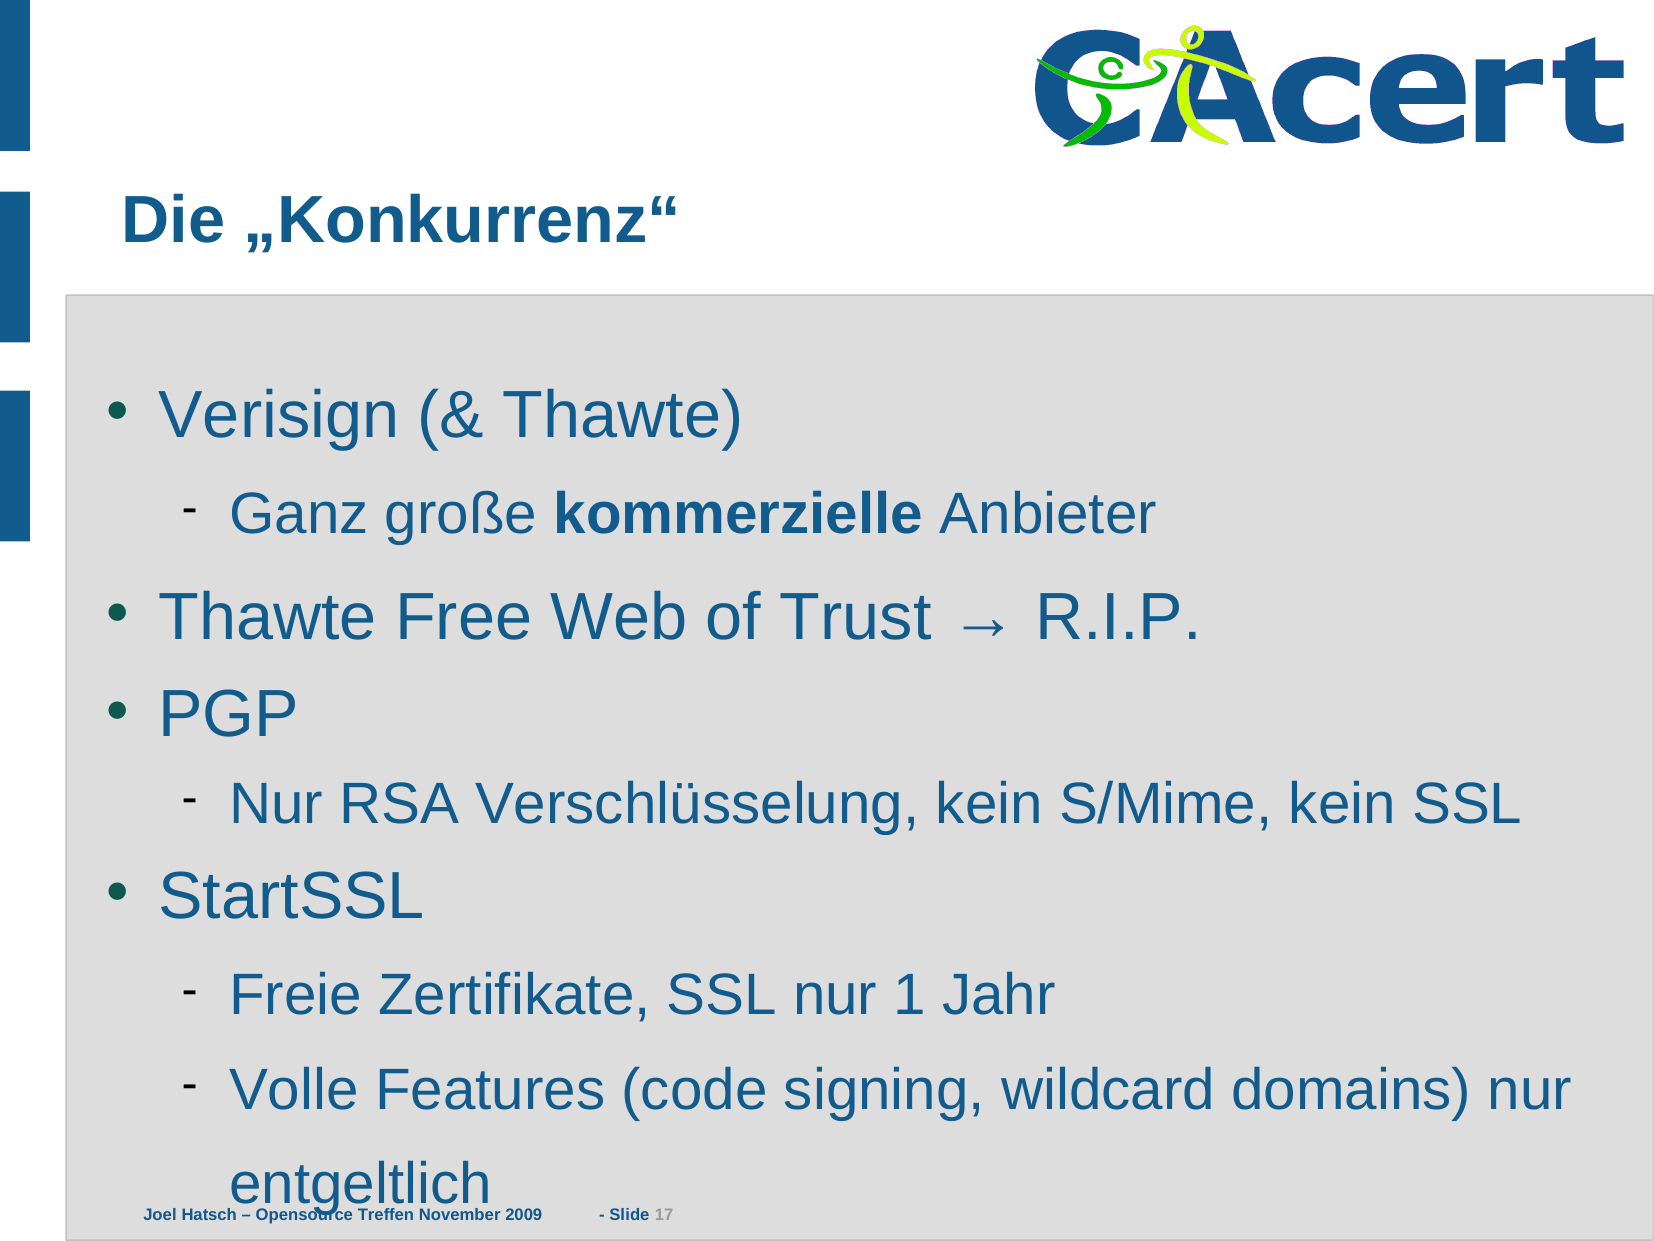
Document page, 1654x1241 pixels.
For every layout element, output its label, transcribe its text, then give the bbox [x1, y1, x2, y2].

picture [1033, 24, 1625, 148]
list Verisign (& Thawte) Ganz große kommerzielle Anbieter Thawte Free Web of Trust → R.I.P. PGP Nur RSA Verschlüsselung, kein S/Mime, kein SSL StartSSL Freie Zertifikate, SSL nur 1 Jahr Volle Features (code signing, wildcard domains) nur entgeltlich [89, 354, 1595, 1211]
title Die „Konkurrenz“ [121, 122, 1533, 275]
